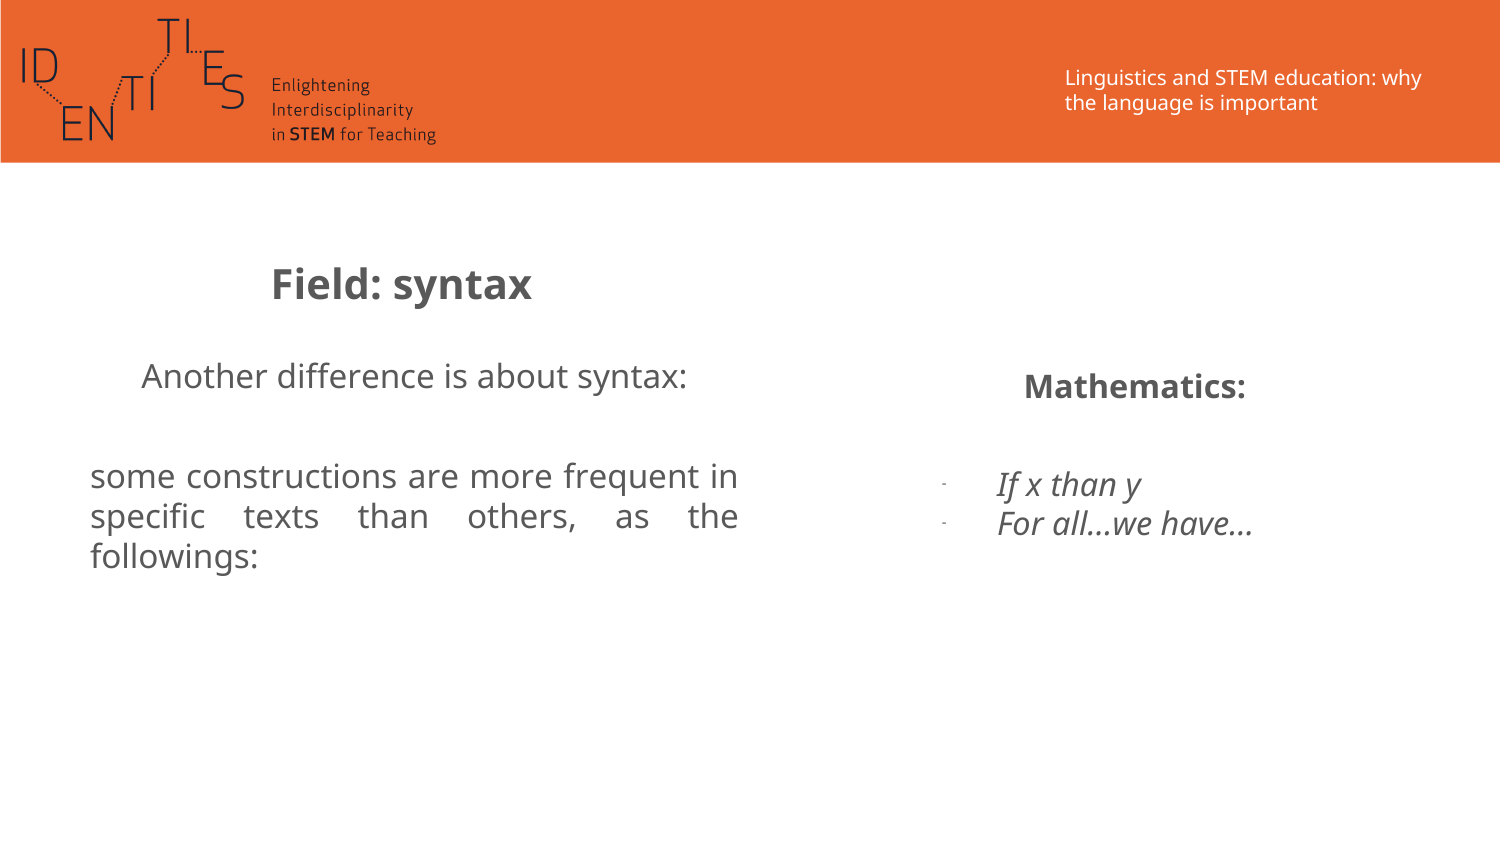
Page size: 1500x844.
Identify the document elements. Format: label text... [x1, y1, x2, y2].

text_box Field: syntax [111, 243, 692, 324]
text_box [0, 0, 1500, 163]
list Mathematics: If x than y For all…we have… [890, 358, 1449, 551]
text_box Linguistics and STEM education: why the language is important [1049, 57, 1472, 164]
picture [22, 15, 436, 148]
list Another difference is about syntax: some constructions are more frequent in specific texts than others, as the followings: [75, 348, 763, 645]
